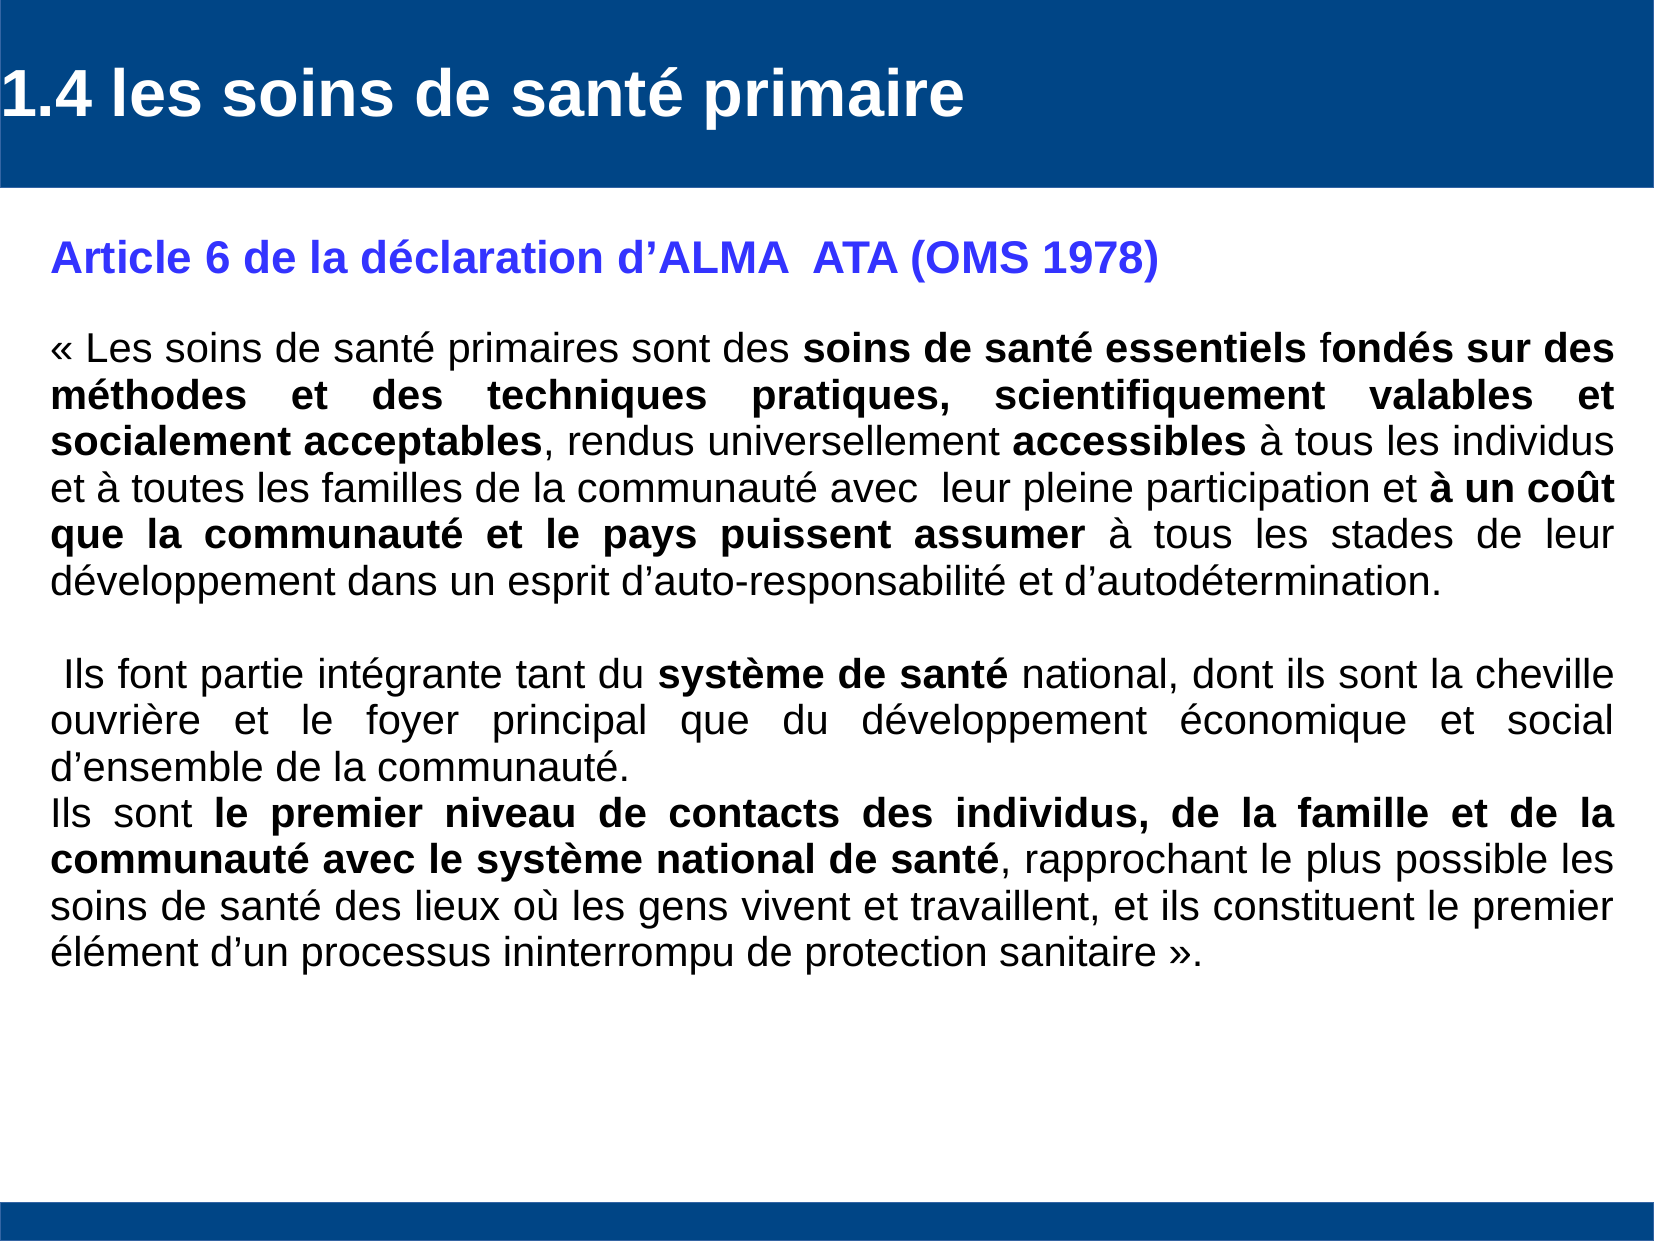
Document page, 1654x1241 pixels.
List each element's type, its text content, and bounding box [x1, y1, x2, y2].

text_box Article 6 de la déclaration d’ALMA ATA (OMS 1978) « Les soins de santé primaires sont des soins de santé essentiels fondés sur des méthodes et des techniques pratiques, scientifiquement valables et socialement acceptables, rendus universellement accessibles à tous les individus et à toutes les familles de la communauté avec leur pleine participation et à un coût que la communauté et le pays puissent assumer à tous les stades de leur développement dans un esprit d’auto-responsabilité et d’autodétermination. Ils font partie intégrante tant du système de santé national, dont ils sont la cheville ouvrière et le foyer principal que du développement économique et social d’ensemble de la communauté. Ils sont le premier niveau de contacts des individus, de la famille et de la communauté avec le système national de santé, rapprochant le plus possible les soins de santé des lieux où les gens vivent et travaillent, et ils constituent le premier élément d’un processus ininterrompu de protection sanitaire ». [35, 224, 1630, 1077]
title 1.4 les soins de santé primaire [0, 0, 1654, 188]
